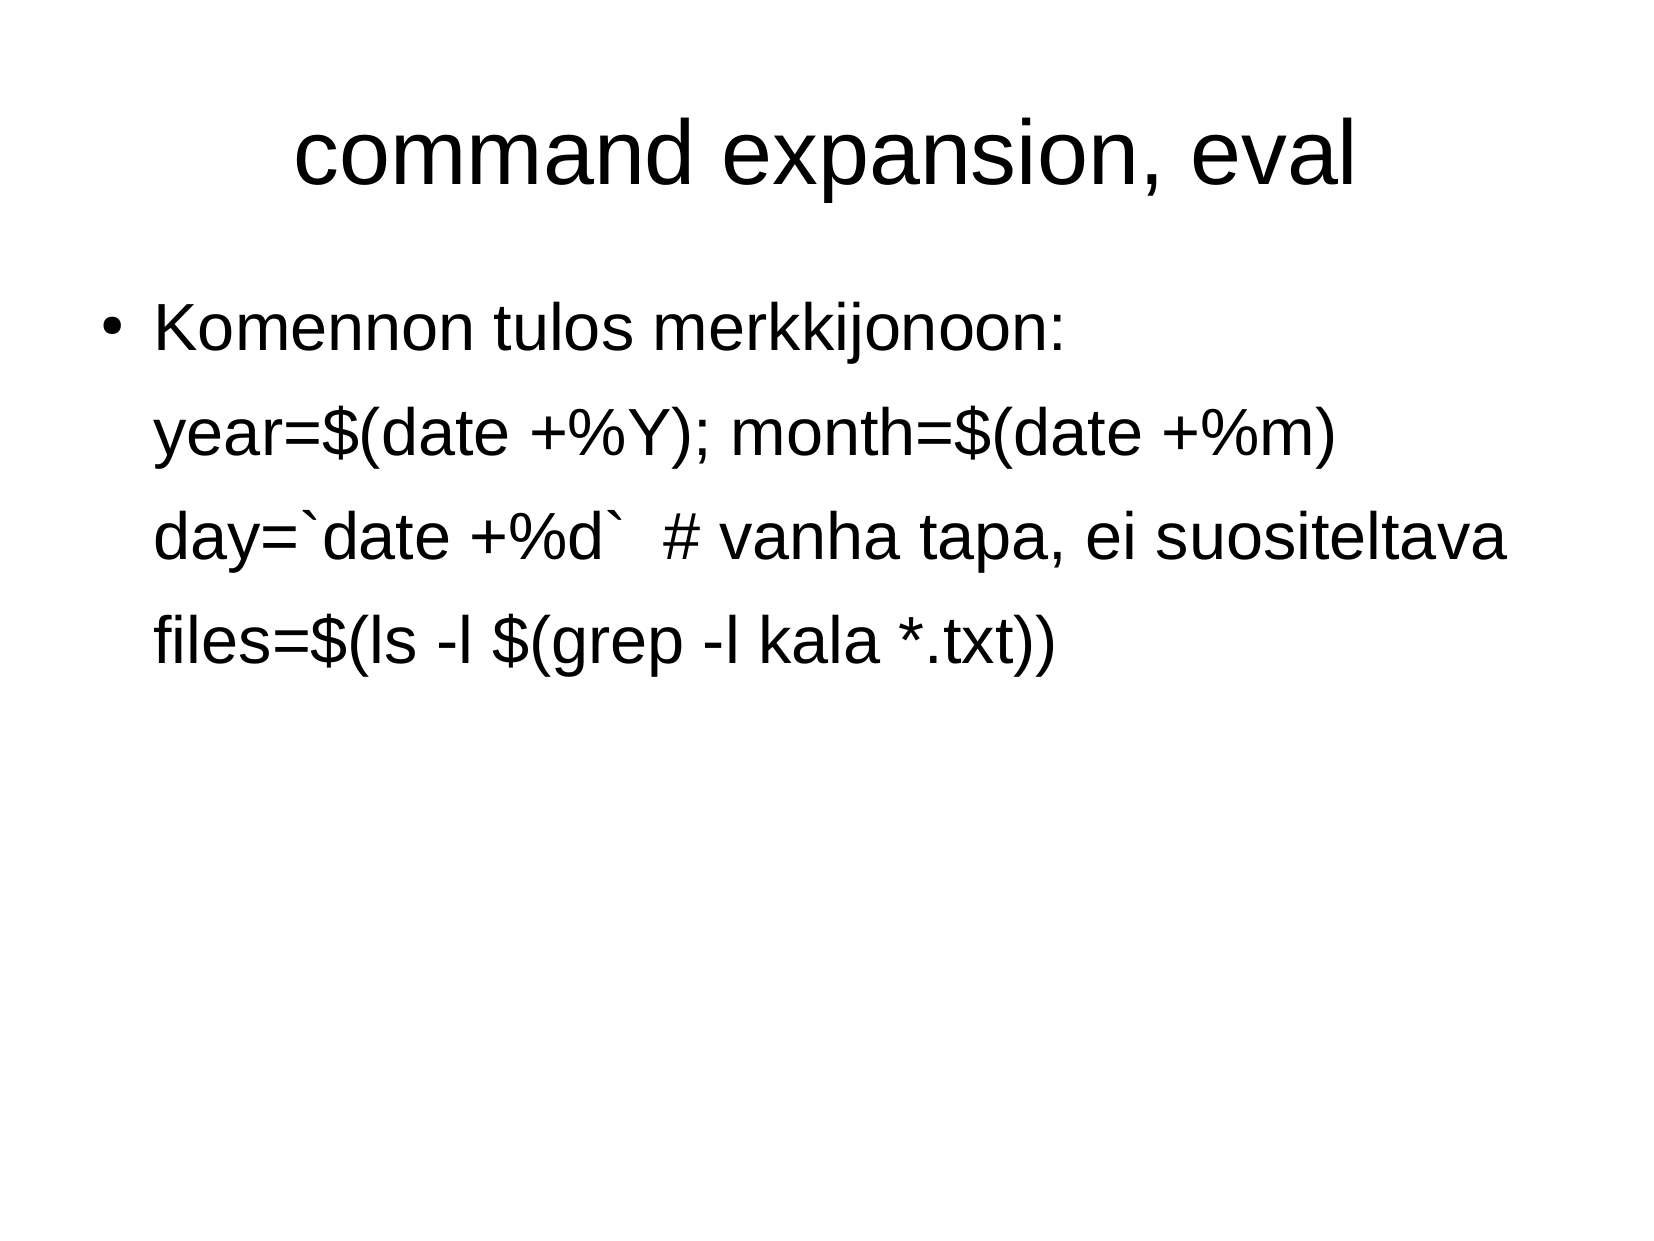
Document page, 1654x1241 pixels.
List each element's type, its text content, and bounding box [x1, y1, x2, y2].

list Komennon tulos merkkijonoon: year=$(date +%Y); month=$(date +%m) day=`date +%d` # vanha tapa, ei suositeltava files=$(ls -l $(grep -l kala *.txt)) [82, 290, 1571, 1010]
title command expansion, eval [82, 49, 1571, 257]
